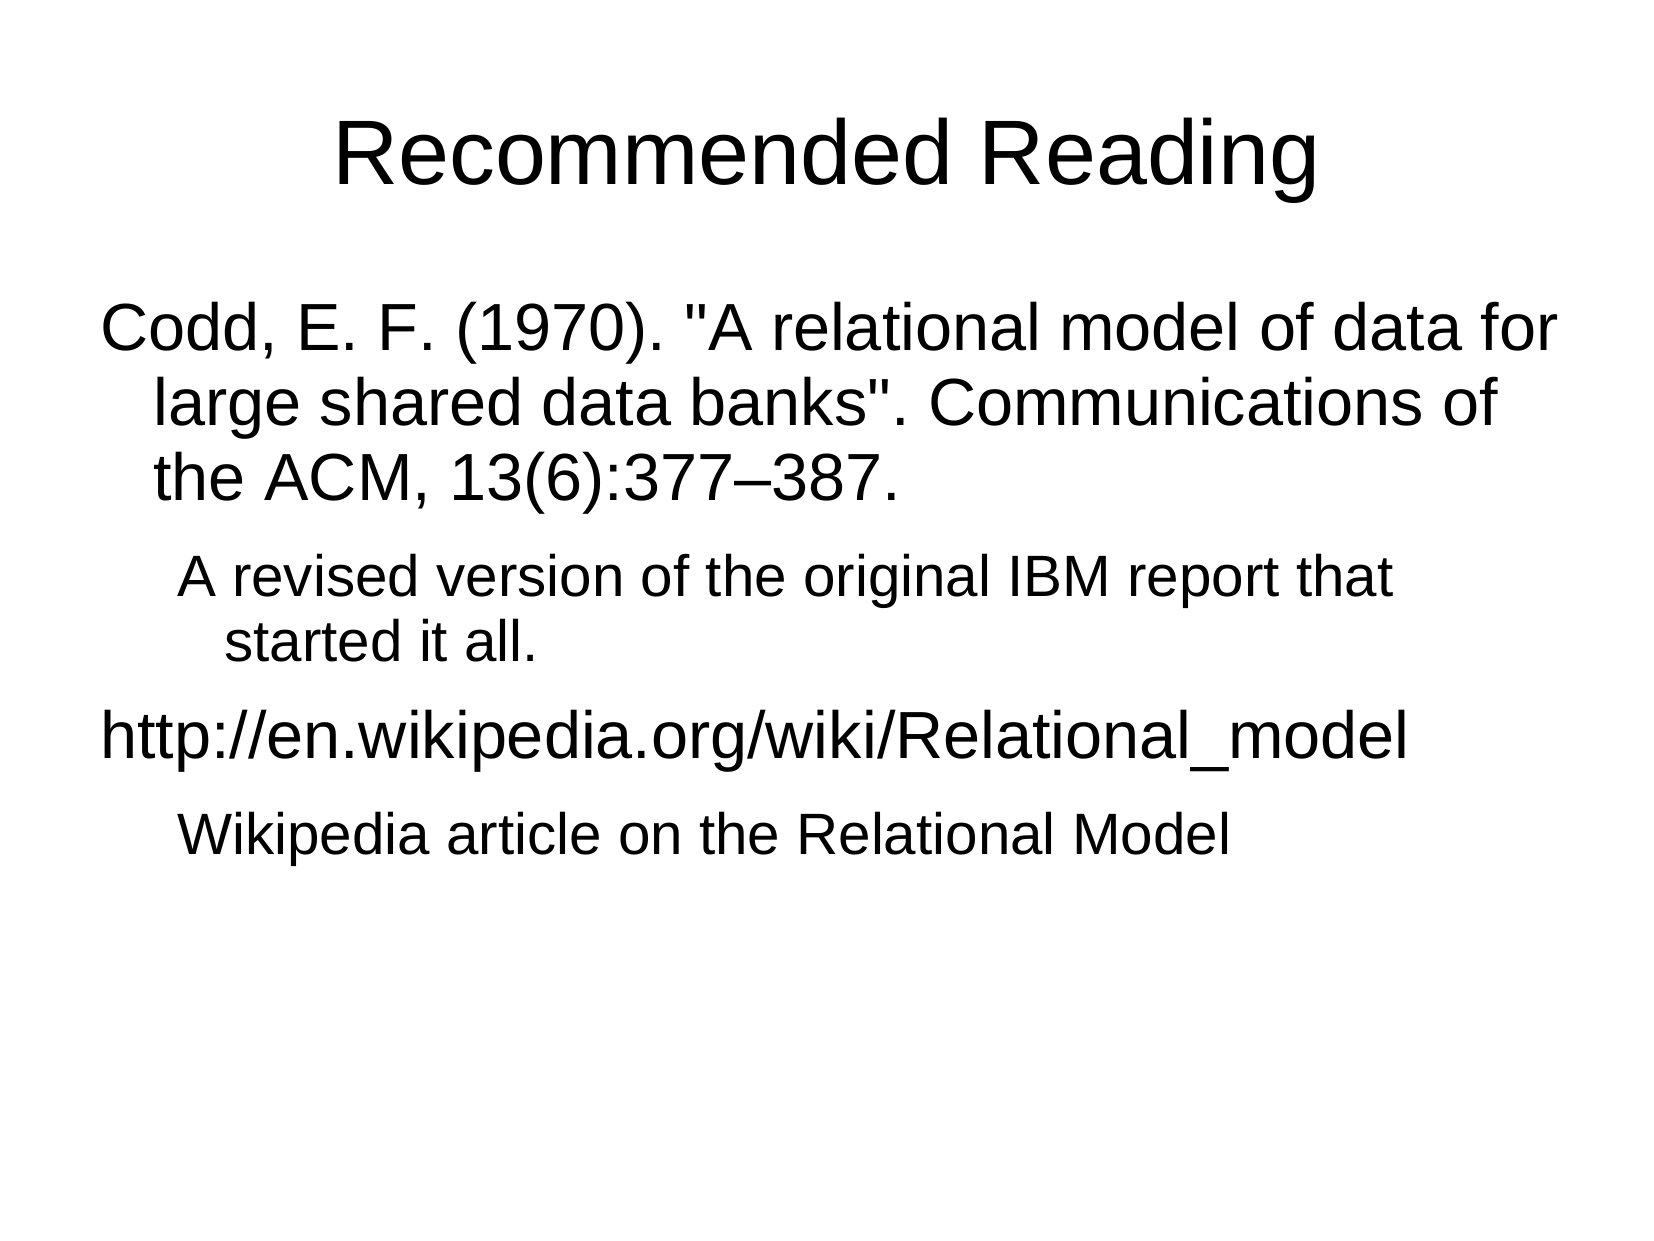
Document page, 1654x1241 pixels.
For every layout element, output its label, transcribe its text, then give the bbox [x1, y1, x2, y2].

list Codd, E. F. (1970). "A relational model of data for large shared data banks". Communications of the ACM, 13(6):377–387. A revised version of the original IBM report that started it all. http://en.wikipedia.org/wiki/Relational_model Wikipedia article on the Relational Model [82, 290, 1571, 1094]
title Recommended Reading [82, 56, 1571, 250]
